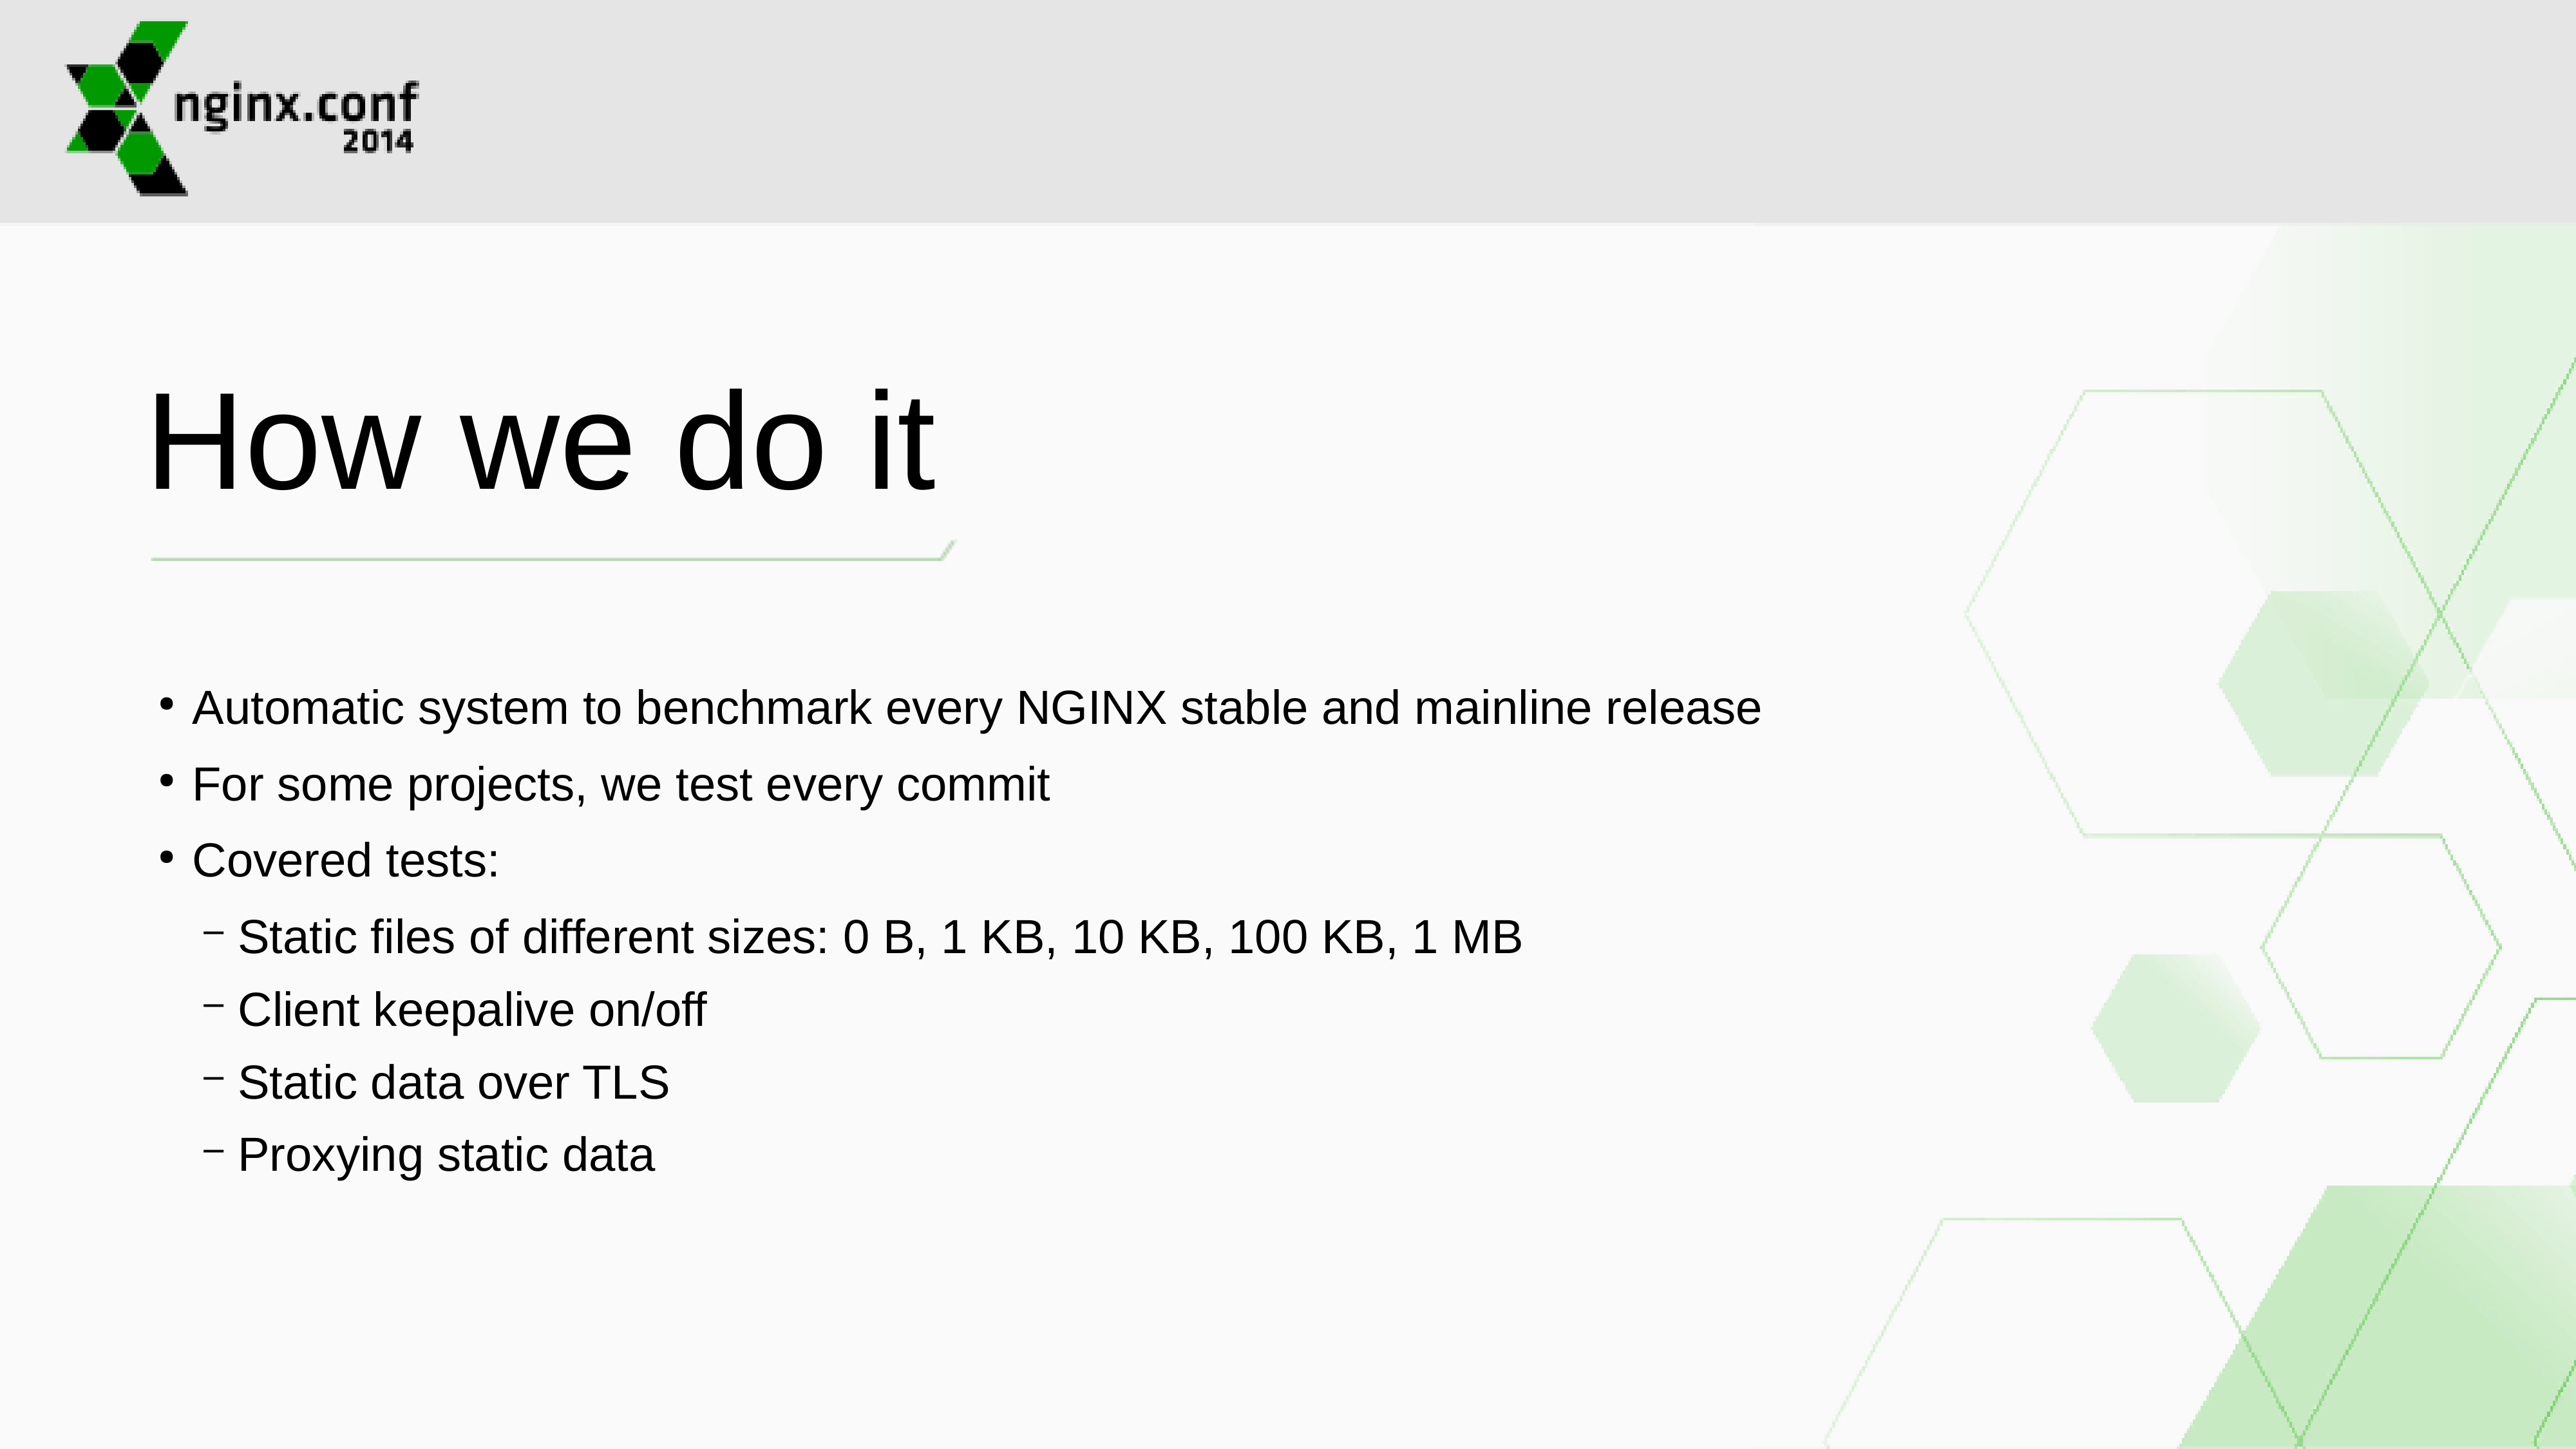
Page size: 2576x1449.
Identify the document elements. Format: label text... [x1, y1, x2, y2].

picture [0, 0, 2576, 1449]
title How we do it [145, 350, 1700, 584]
list Automatic system to benchmark every NGINX stable and mainline release For some projects, we test every commit Covered tests: Static files of different sizes: 0 B, 1 KB, 10 KB, 100 KB, 1 MB Client keepalive on/off Static data over TLS Proxying static data [146, 676, 1865, 1218]
